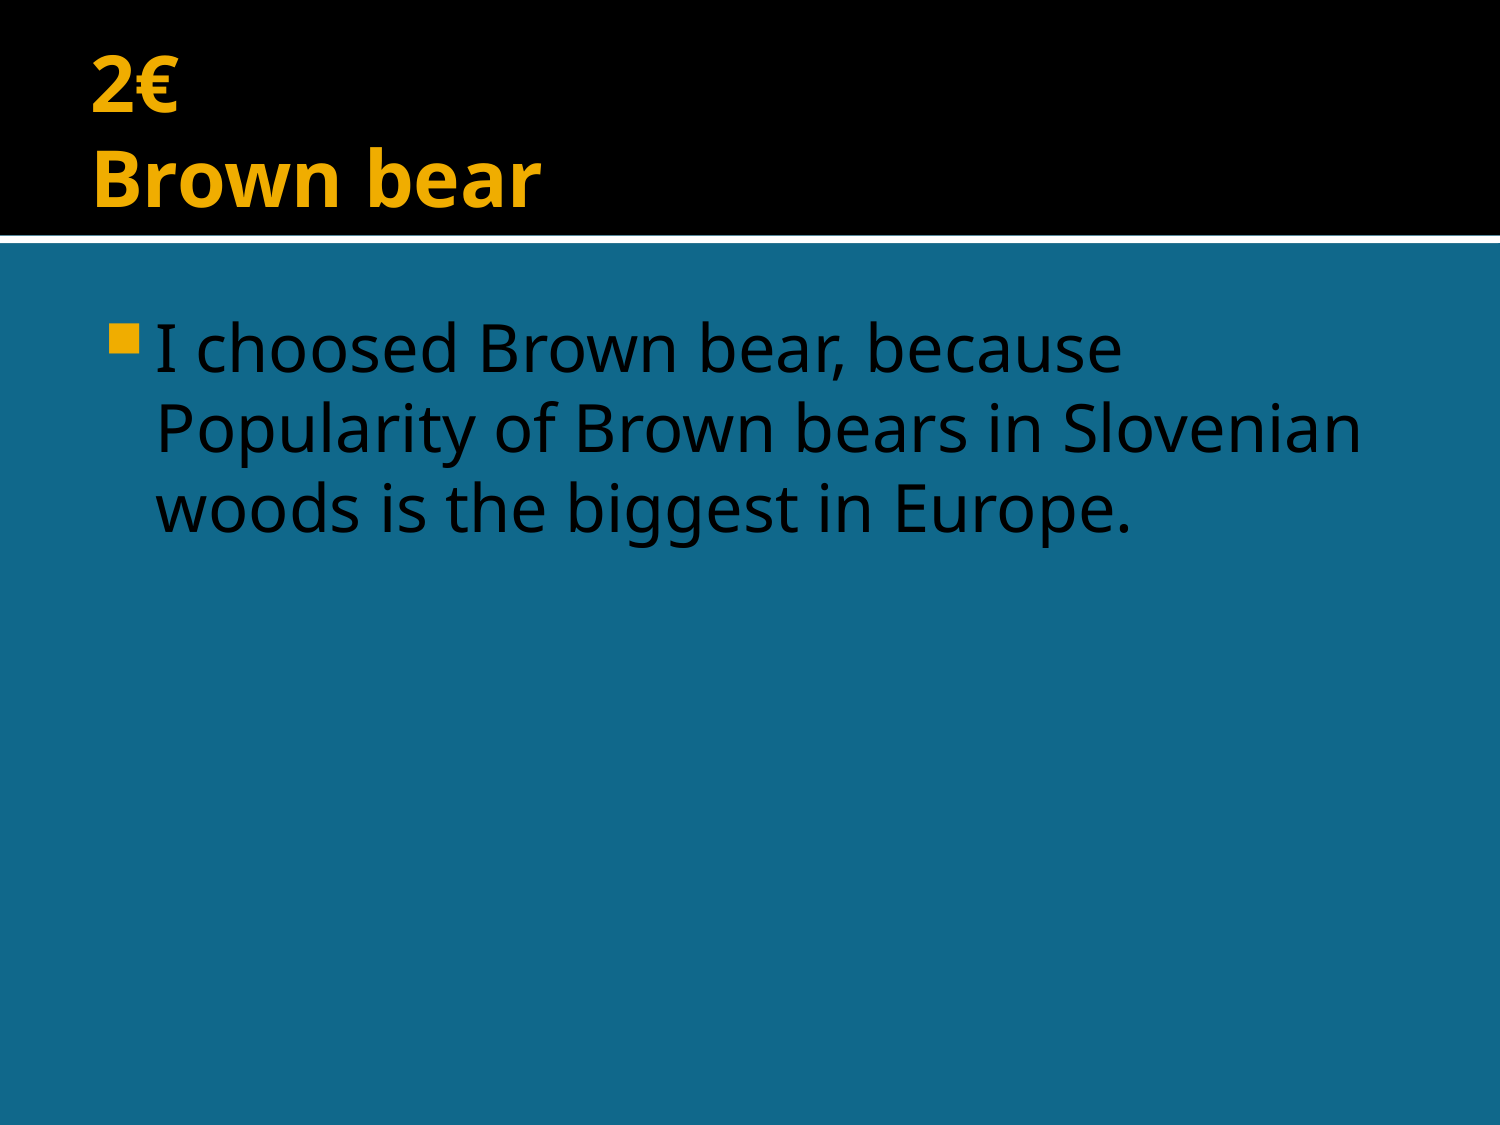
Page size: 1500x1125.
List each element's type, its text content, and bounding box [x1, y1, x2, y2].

list I choosed Brown bear, because Popularity of Brown bears in Slovenian woods is the biggest in Europe. [75, 291, 1425, 1050]
title 2€ Brown bear [75, 25, 1425, 231]
